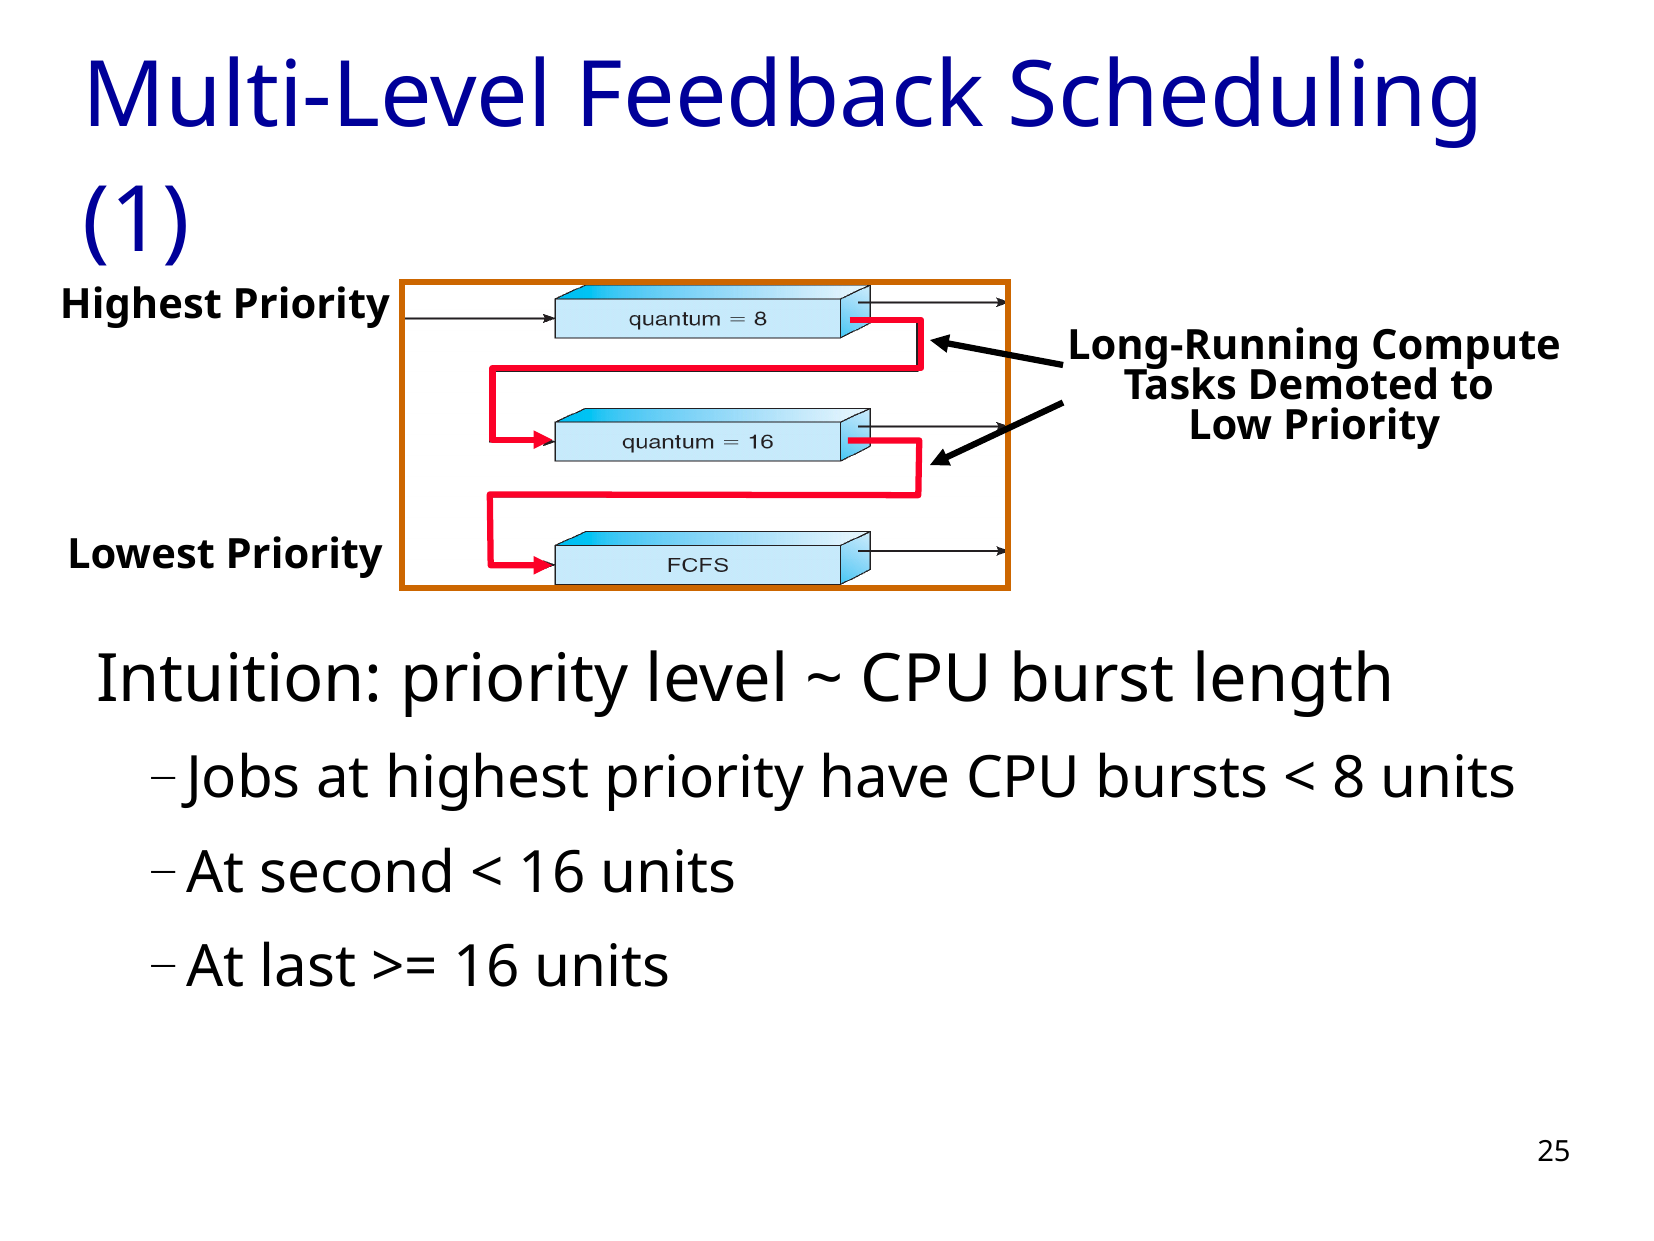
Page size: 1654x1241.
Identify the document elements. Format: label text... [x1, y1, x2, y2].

list Intuition: priority level ~ CPU burst length Jobs at highest priority have CPU bursts < 8 units At second < 16 units At last >= 16 units [60, 630, 1571, 1096]
text_box Long-Running Compute Tasks Demoted to Low Priority [1052, 320, 1577, 456]
picture [405, 285, 1006, 585]
text_box Lowest Priority [0, 525, 480, 661]
text_box Highest Priority [0, 275, 480, 411]
title Multi-Level Feedback Scheduling (1) [82, 49, 1571, 257]
